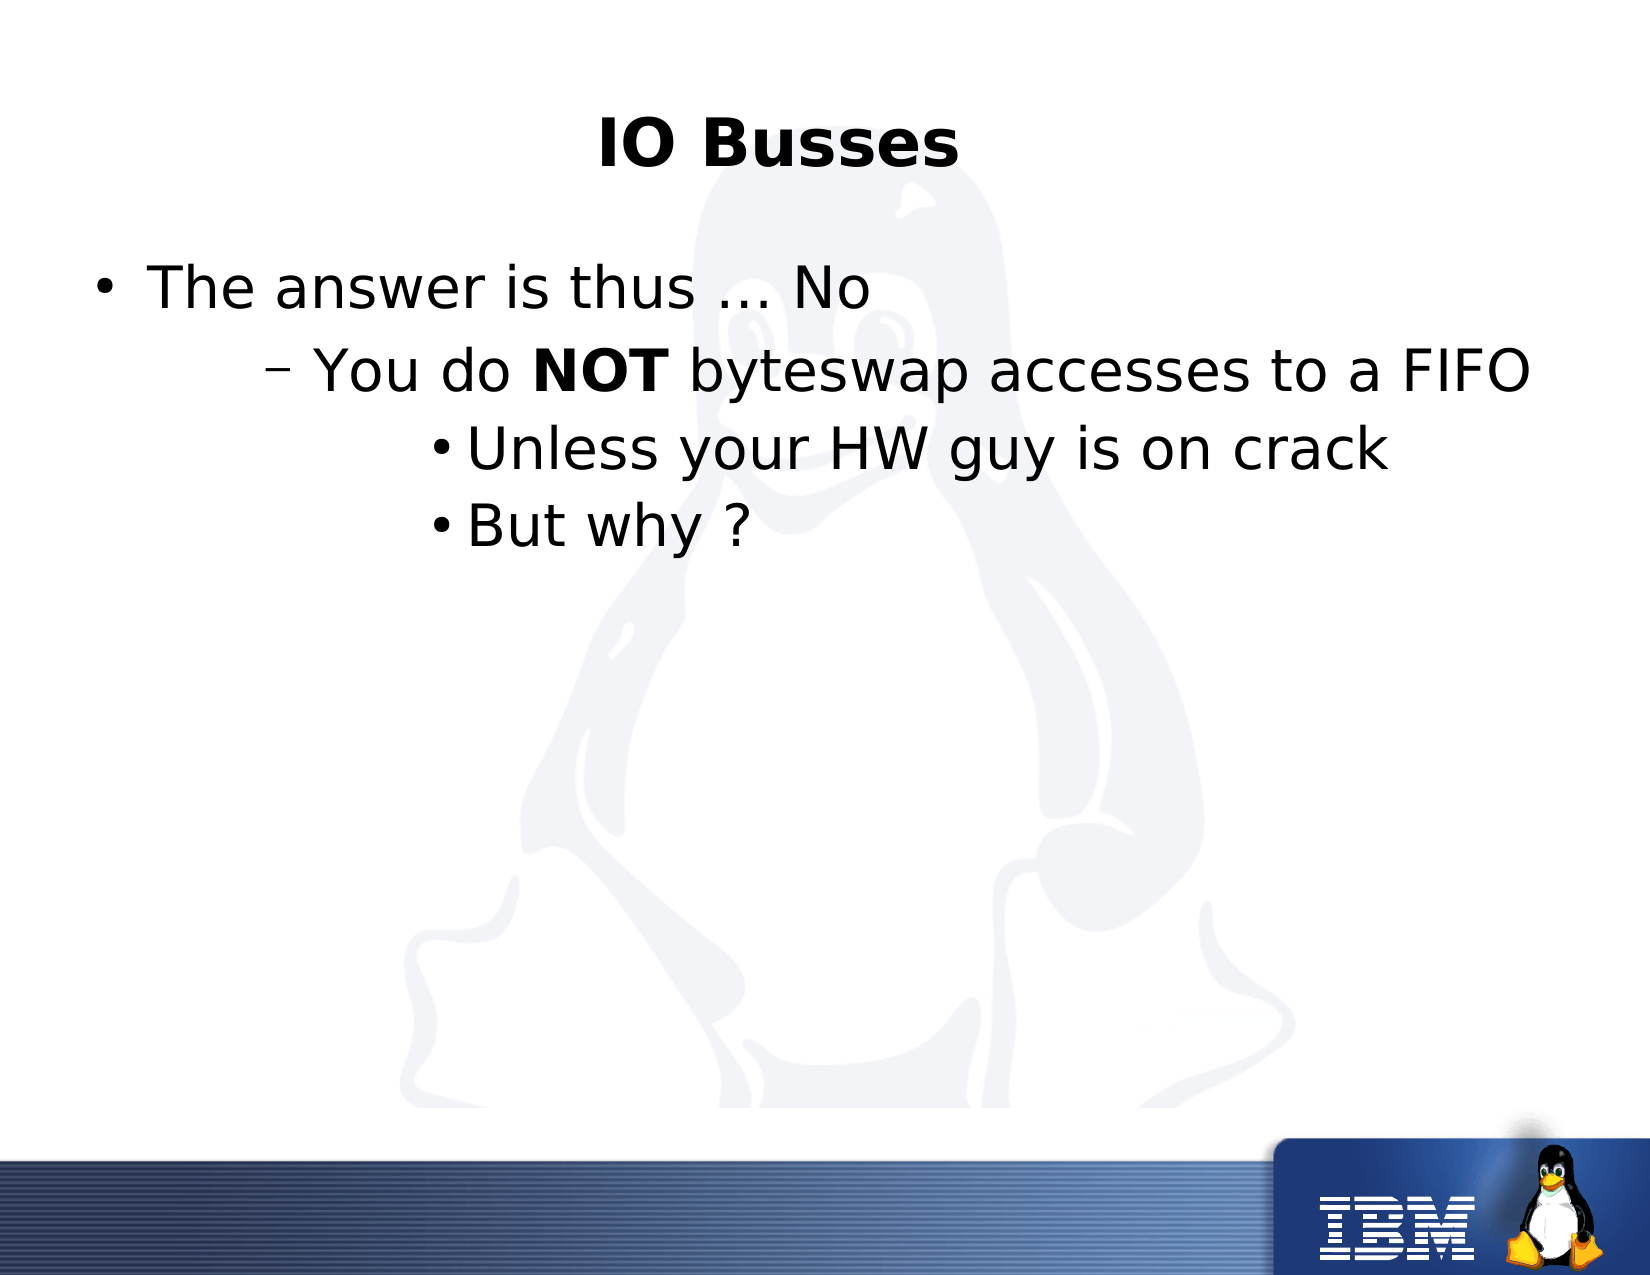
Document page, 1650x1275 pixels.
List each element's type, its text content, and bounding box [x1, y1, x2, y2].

title IO Busses [76, 76, 1457, 211]
list The answer is thus … No You do NOT byteswap accesses to a FIFO Unless your HW guy is on crack But why ? [76, 253, 1576, 1147]
